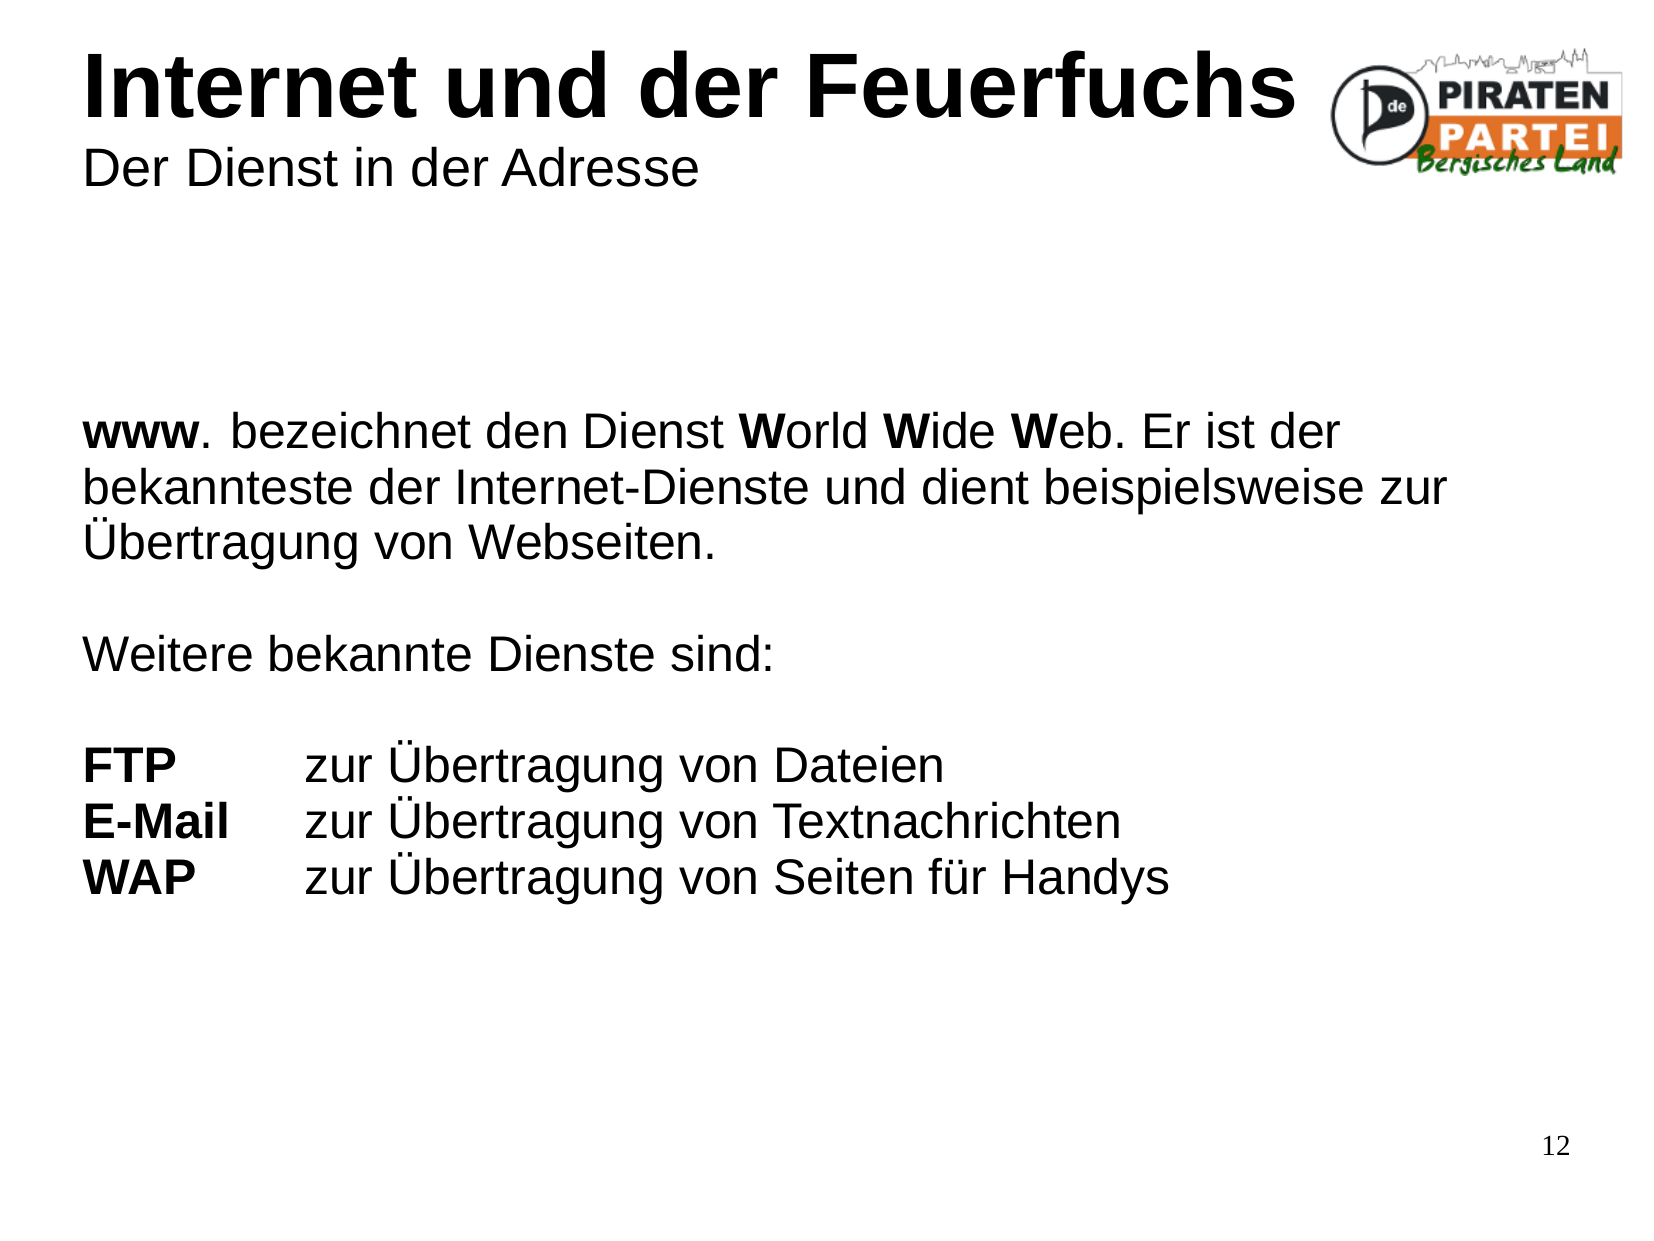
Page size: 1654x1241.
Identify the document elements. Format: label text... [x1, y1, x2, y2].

subtitle www. bezeichnet den Dienst World Wide Web. Er ist der bekannteste der Internet-Dienste und dient beispielsweise zur Übertragung von Webseiten. Weitere bekannte Dienste sind: FTP zur Übertragung von Dateien E-Mail zur Übertragung von Textnachrichten WAP zur Übertragung von Seiten für Handys [82, 206, 1571, 1102]
picture [1328, 47, 1625, 176]
title Internet und der Feuerfuchs Der Dienst in der Adresse [82, 34, 1571, 198]
